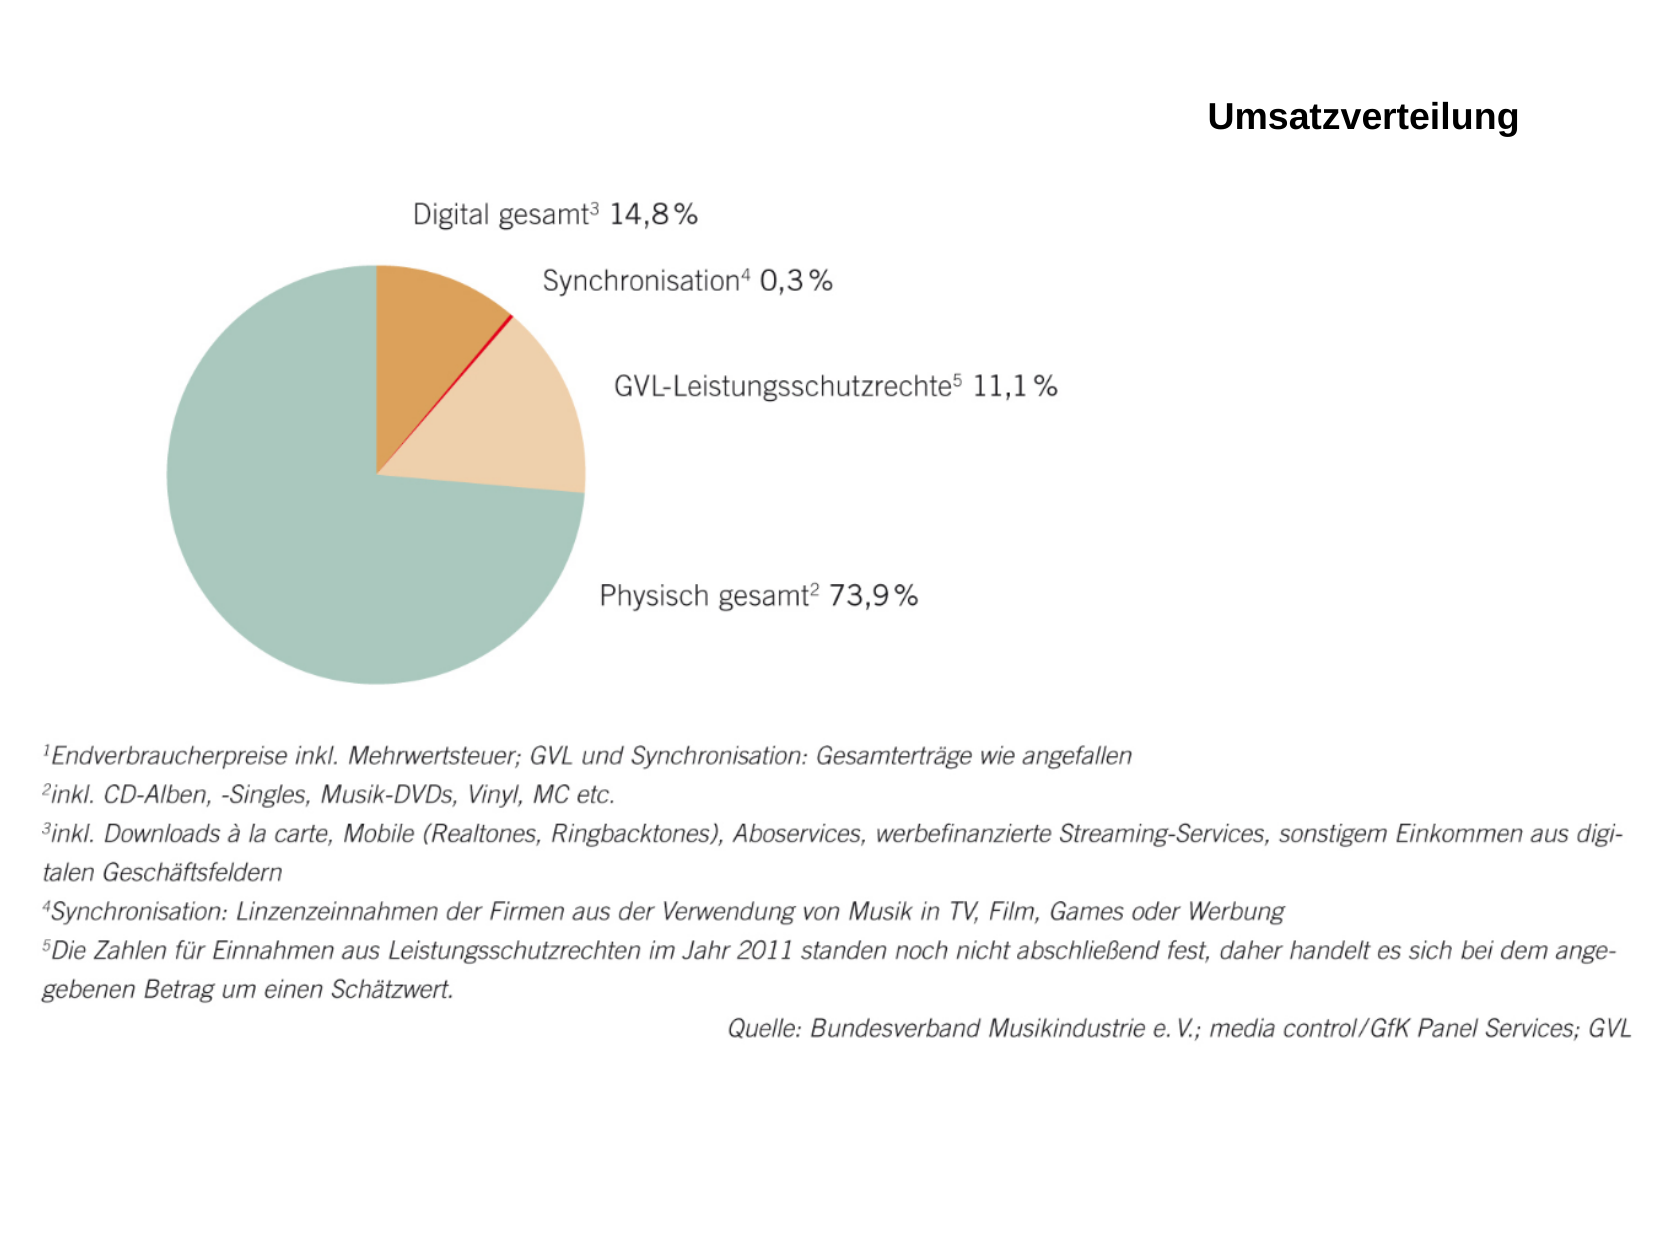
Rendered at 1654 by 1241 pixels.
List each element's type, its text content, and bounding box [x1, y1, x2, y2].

picture [3, 104, 1654, 1083]
text_box Umsatzverteilung [1192, 88, 1535, 146]
